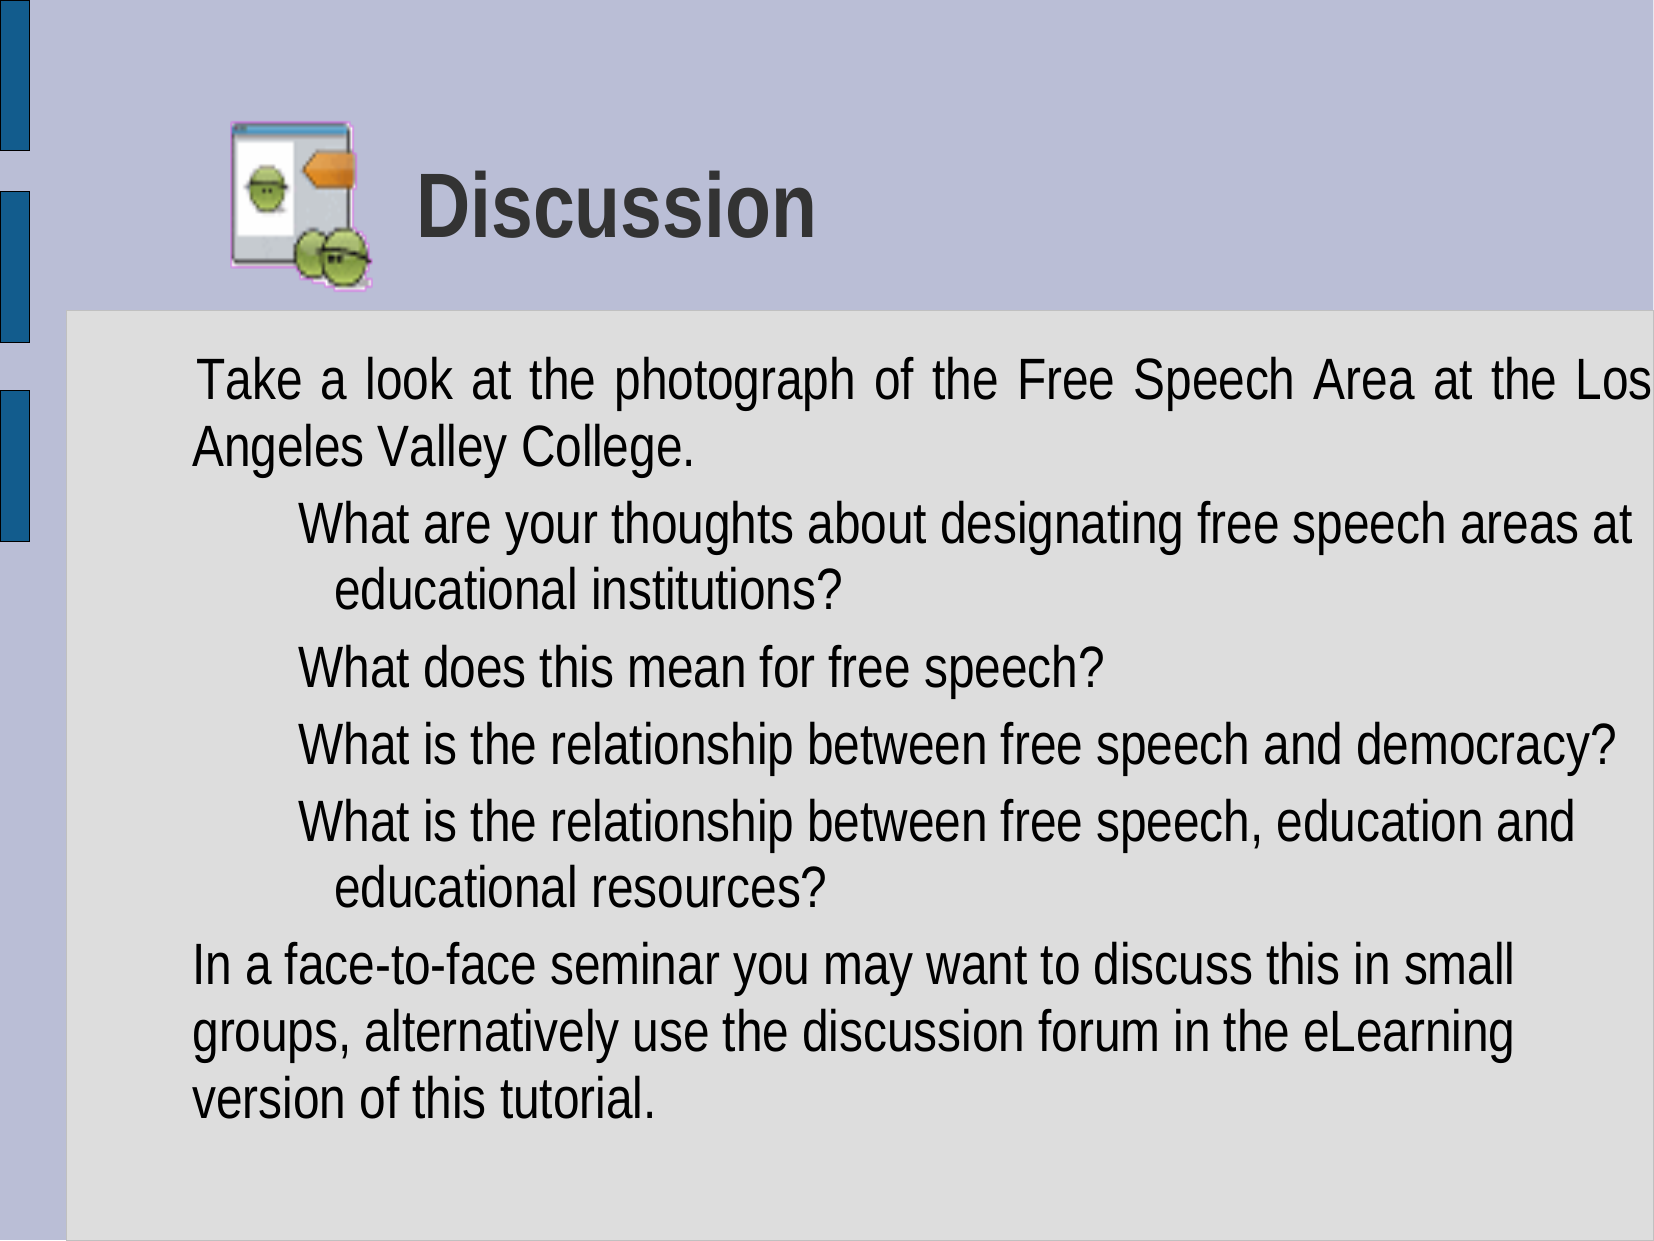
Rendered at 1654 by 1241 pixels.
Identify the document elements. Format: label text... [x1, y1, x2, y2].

picture [226, 112, 376, 301]
list Take a look at the photograph of the Free Speech Area at the Los Angeles Valley College. What are your thoughts about designating free speech areas at educational institutions? What does this mean for free speech? What is the relationship between free speech and democracy? What is the relationship between free speech, education and educational resources? In a face-to-face seminar you may want to discuss this in small groups, alternatively use the discussion forum in the eLearning version of this tutorial. [121, 344, 1654, 1193]
title Discussion [416, 107, 1501, 301]
